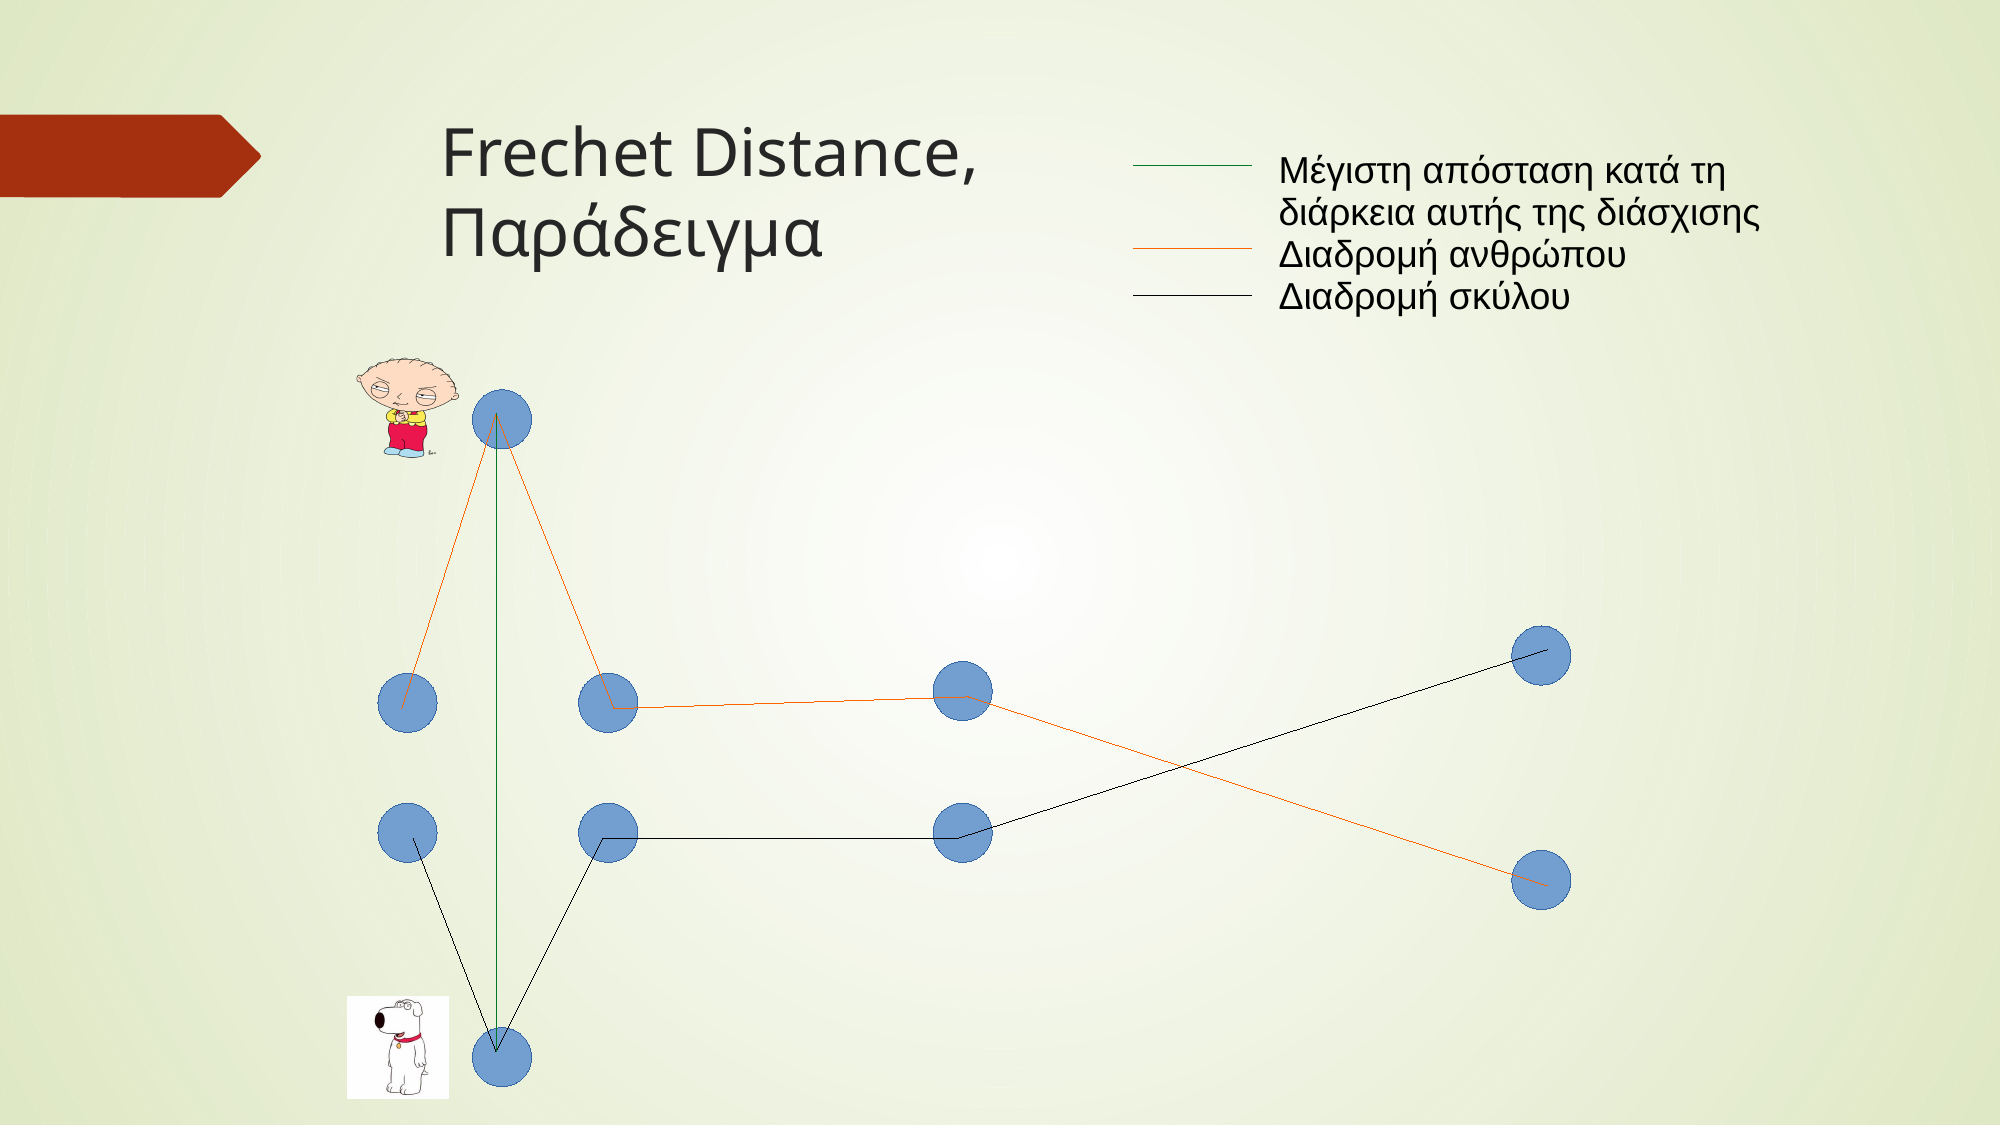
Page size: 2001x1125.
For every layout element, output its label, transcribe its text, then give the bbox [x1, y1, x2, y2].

text_box [933, 803, 993, 863]
text_box [377, 803, 438, 863]
text_box [578, 803, 638, 863]
text_box [472, 1027, 532, 1087]
title Frechet Distance, Παράδειγμα [425, 102, 1888, 313]
text_box [472, 389, 532, 449]
text_box [377, 673, 438, 733]
picture [347, 996, 449, 1099]
text_box [933, 661, 993, 721]
text_box [1511, 625, 1571, 686]
text_box [1511, 850, 1571, 910]
text_box Μέγιστη απόσταση κατά τη διάρκεια αυτής της διάσχισης Διαδρομή ανθρώπου Διαδρομή σκύλου [1263, 141, 1843, 325]
picture [354, 354, 461, 461]
text_box [578, 673, 638, 733]
